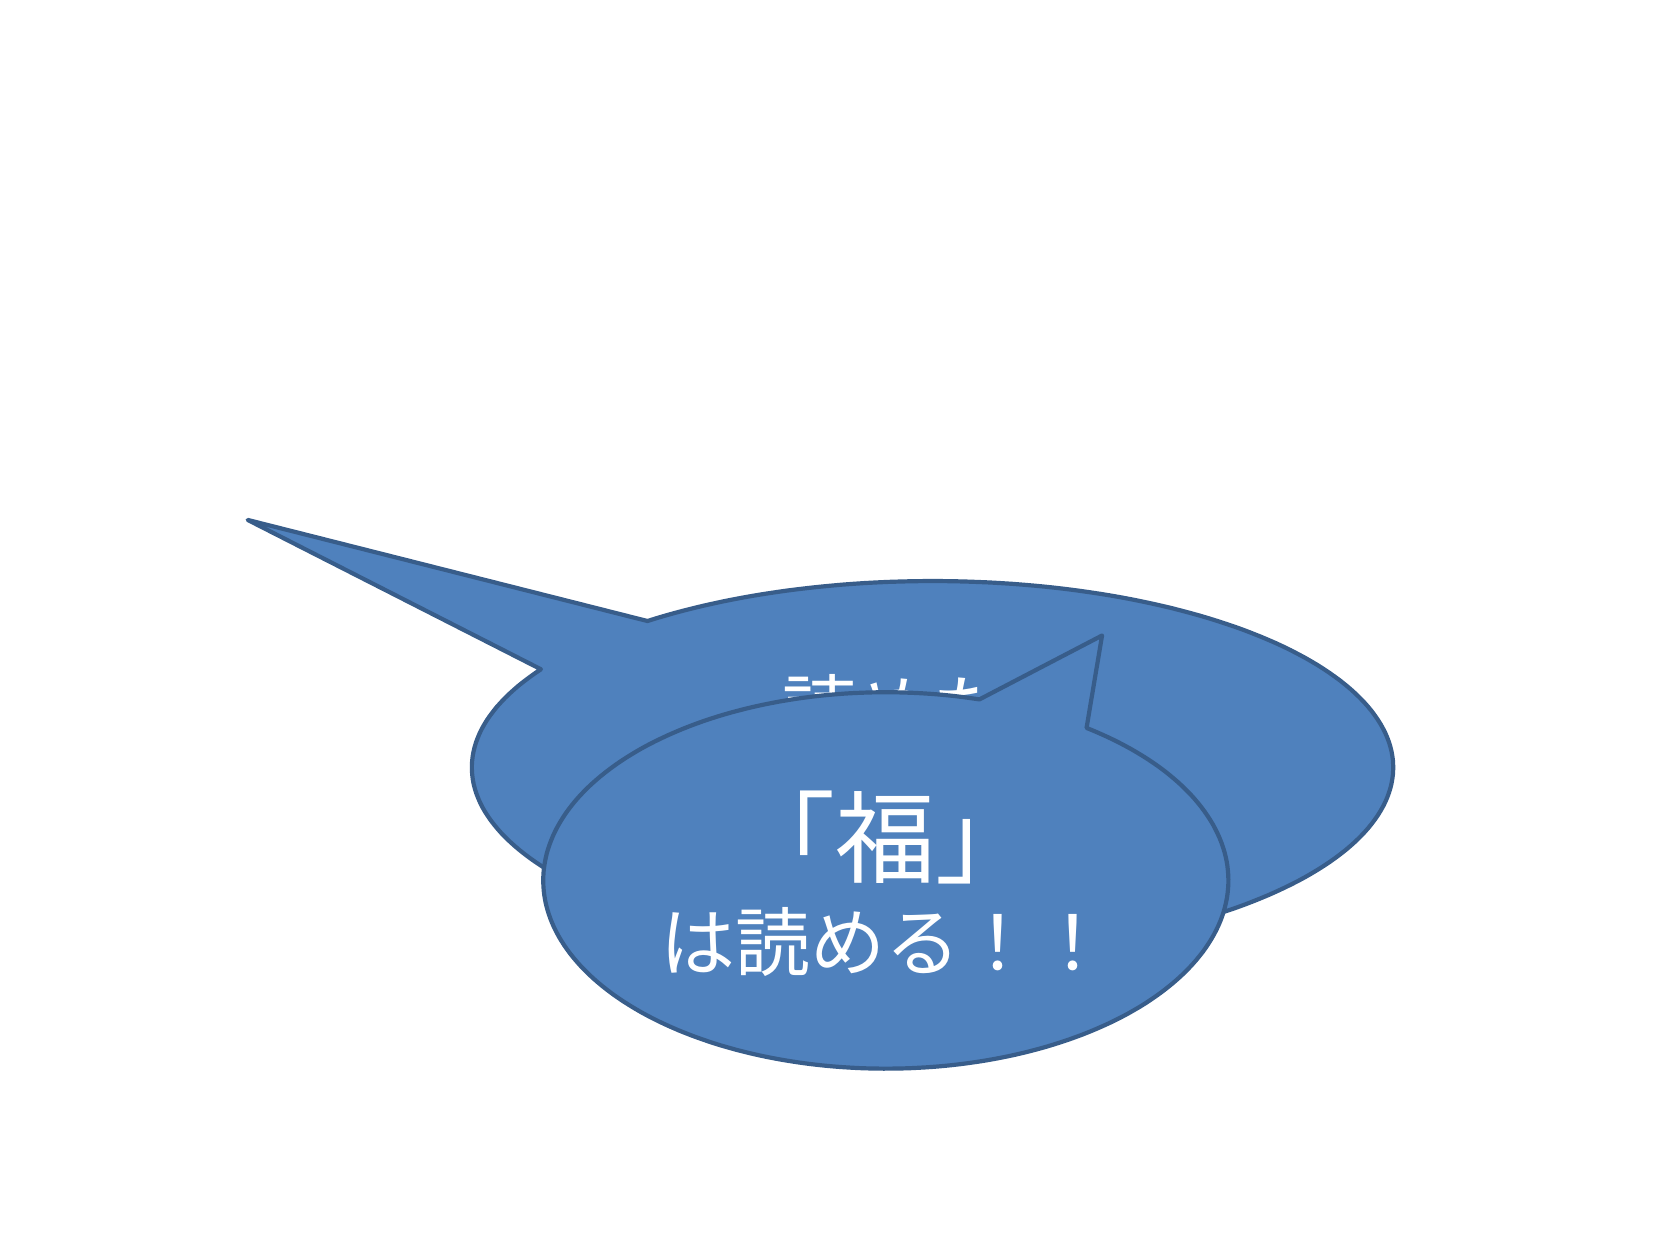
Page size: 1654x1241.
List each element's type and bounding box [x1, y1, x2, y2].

picture [0, 100, 1647, 1138]
